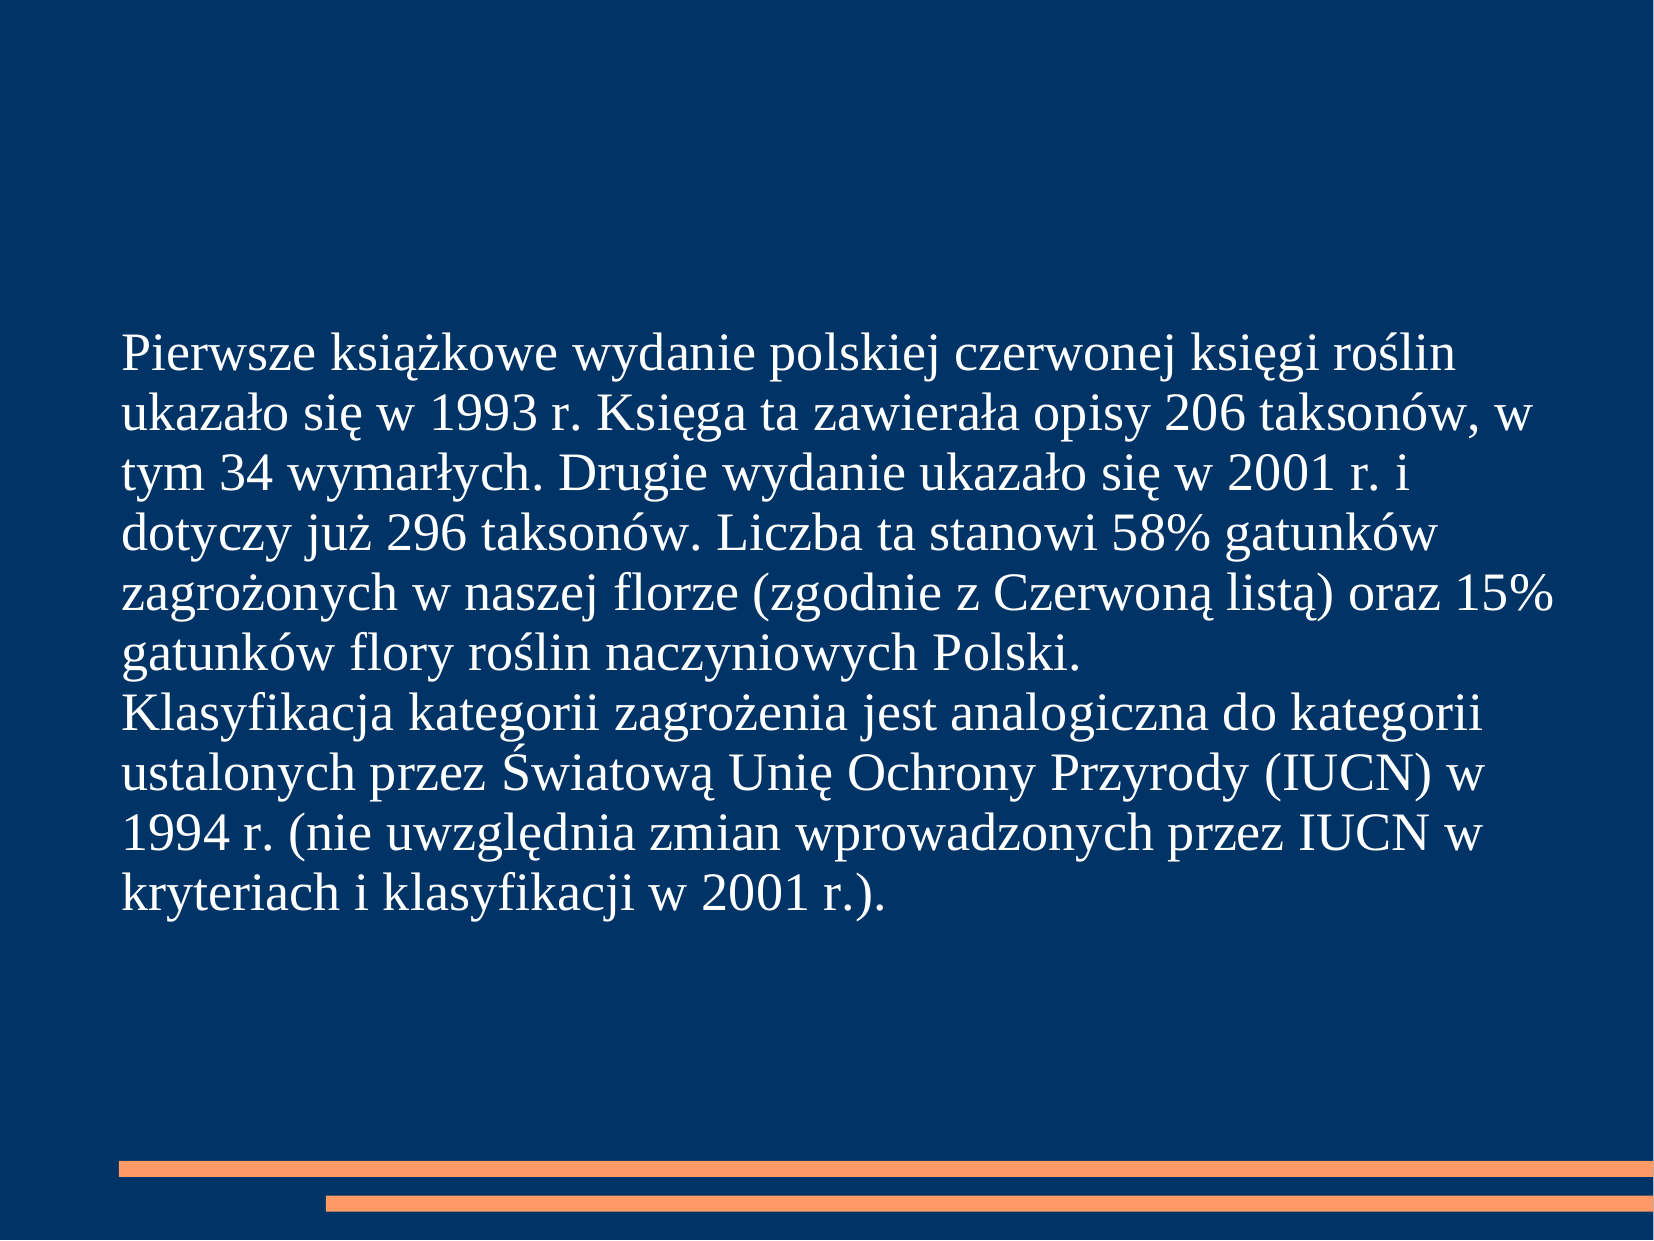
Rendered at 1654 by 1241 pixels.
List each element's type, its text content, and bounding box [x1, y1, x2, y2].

list Pierwsze książkowe wydanie polskiej czerwonej księgi roślin ukazało się w 1993 r. Księga ta zawierała opisy 206 taksonów, w tym 34 wymarłych. Drugie wydanie ukazało się w 2001 r. i dotyczy już 296 taksonów. Liczba ta stanowi 58% gatunków zagrożonych w naszej florze (zgodnie z Czerwoną listą) oraz 15% gatunków flory roślin naczyniowych Polski. Klasyfikacja kategorii zagrożenia jest analogiczna do kategorii ustalonych przez Światową Unię Ochrony Przyrody (IUCN) w 1994 r. (nie uwzględnia zmian wprowadzonych przez IUCN w kryteriach i klasyfikacji w 2001 r.). [121, 322, 1561, 1118]
